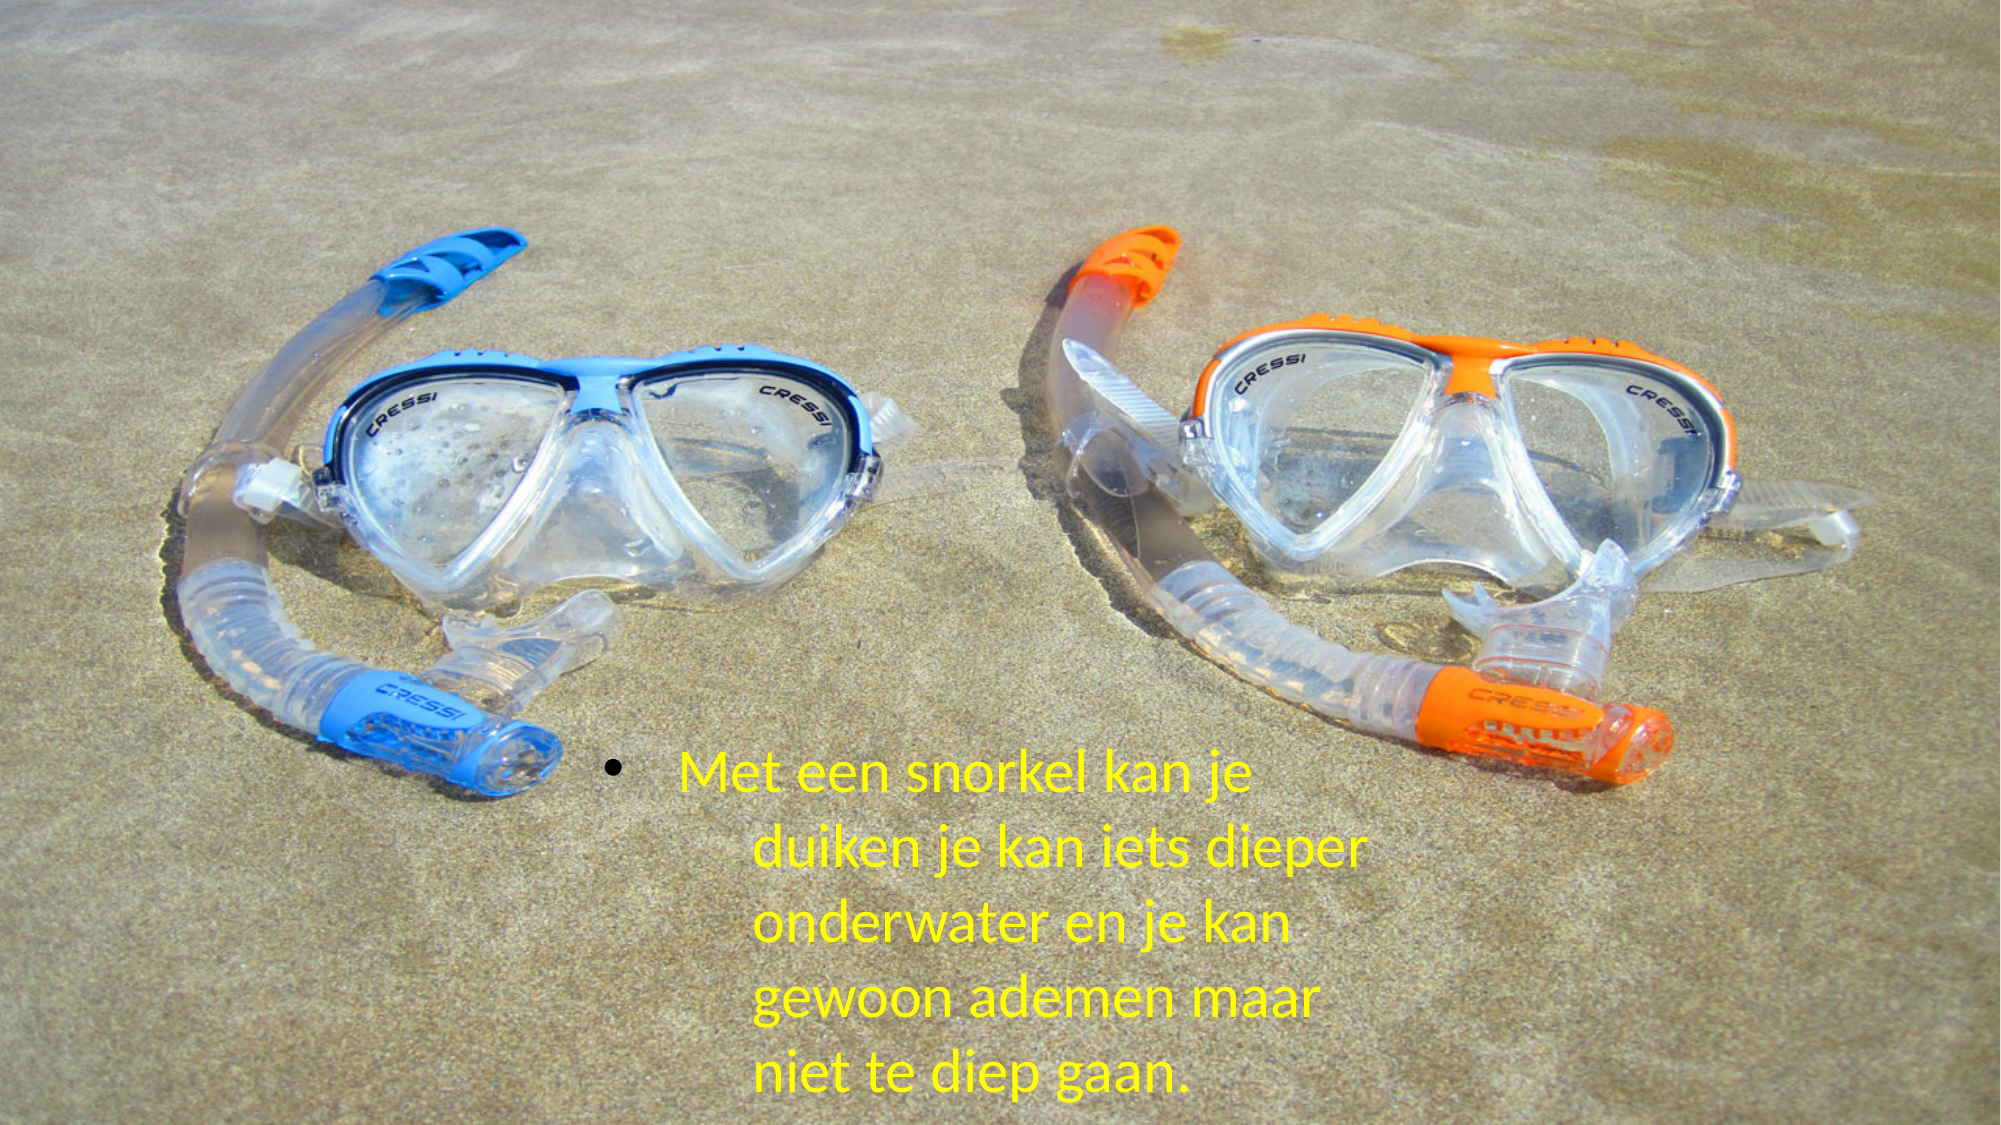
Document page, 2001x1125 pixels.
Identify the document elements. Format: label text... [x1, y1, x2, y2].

picture [0, 0, 2000, 1125]
text_box Met een snorkel kan je duiken je kan iets dieper onderwater en je kan gewoon ademen maar niet te diep gaan. [587, 722, 1413, 1117]
